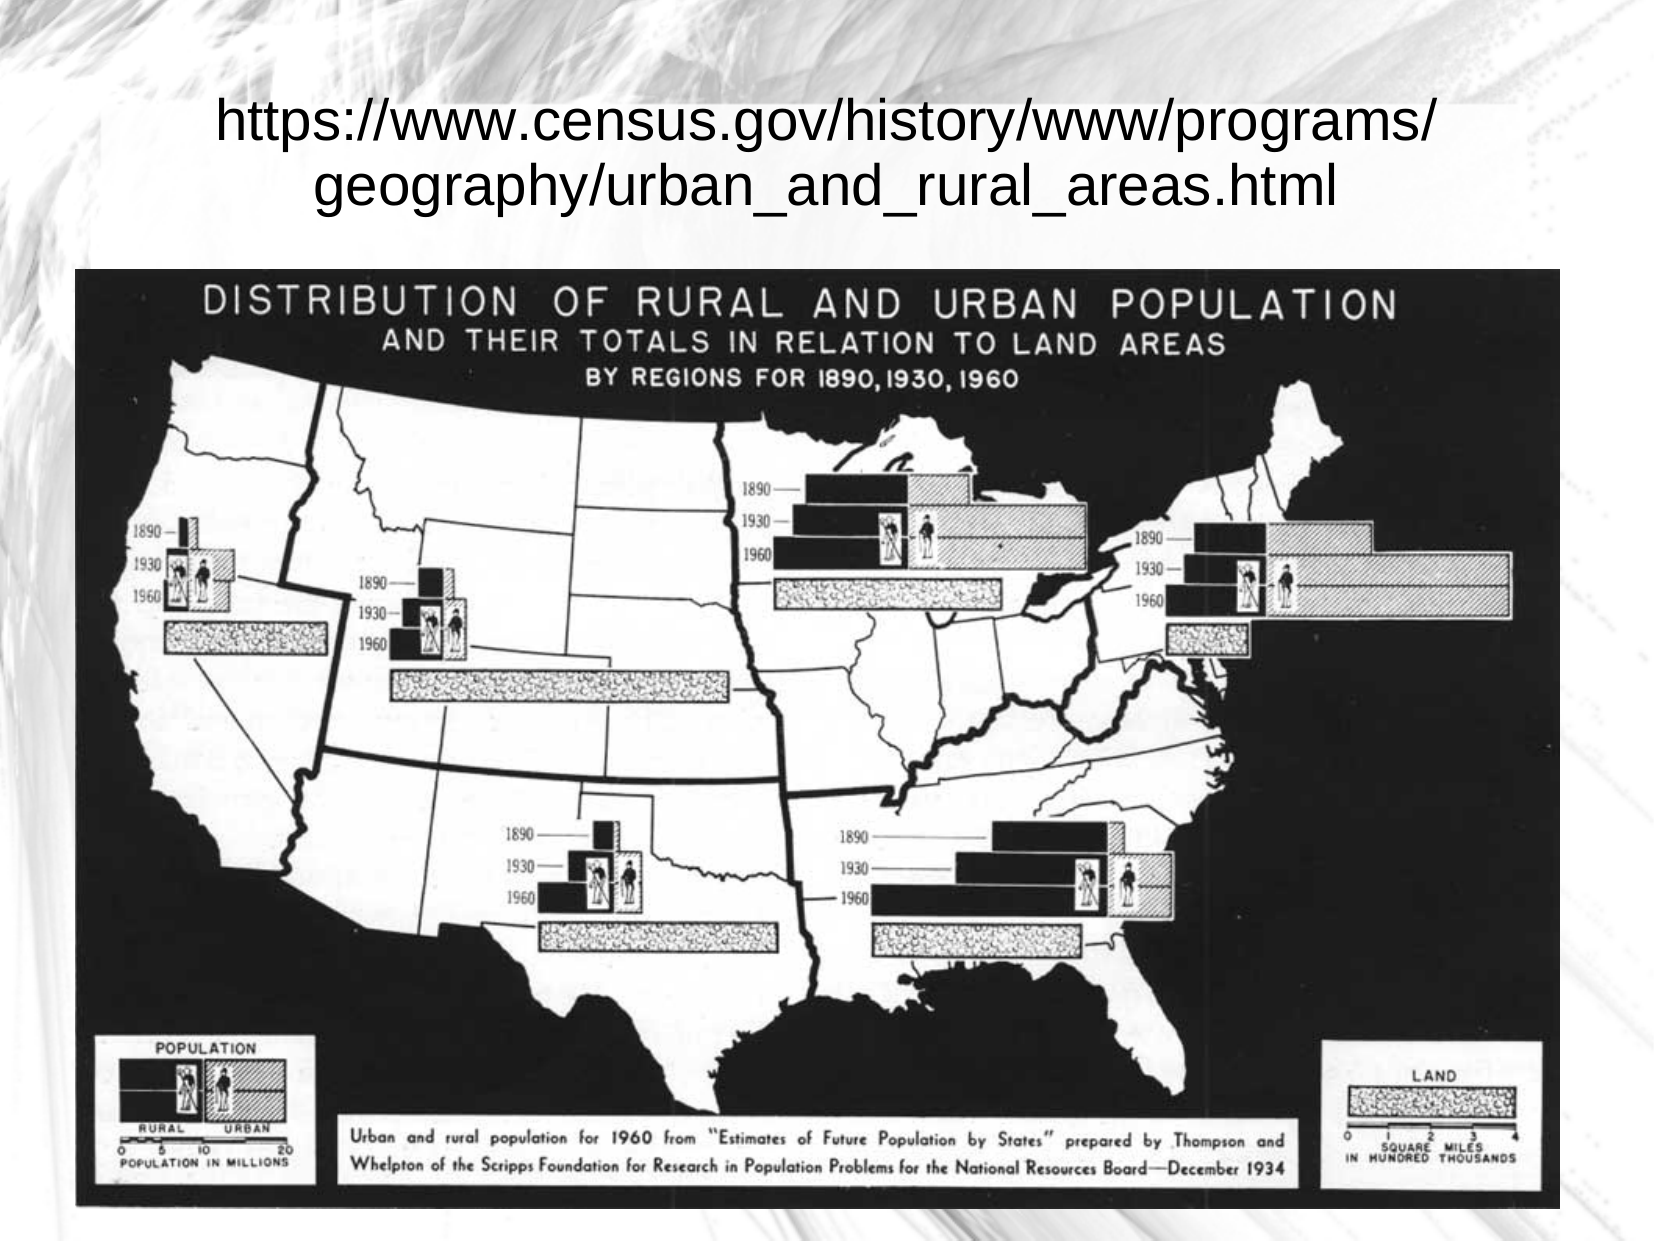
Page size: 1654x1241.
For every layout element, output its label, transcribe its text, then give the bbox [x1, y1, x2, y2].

picture [0, 0, 1654, 1241]
title https://www.census.gov/history/www/programs/geography/urban_and_rural_areas.html [82, 49, 1571, 257]
